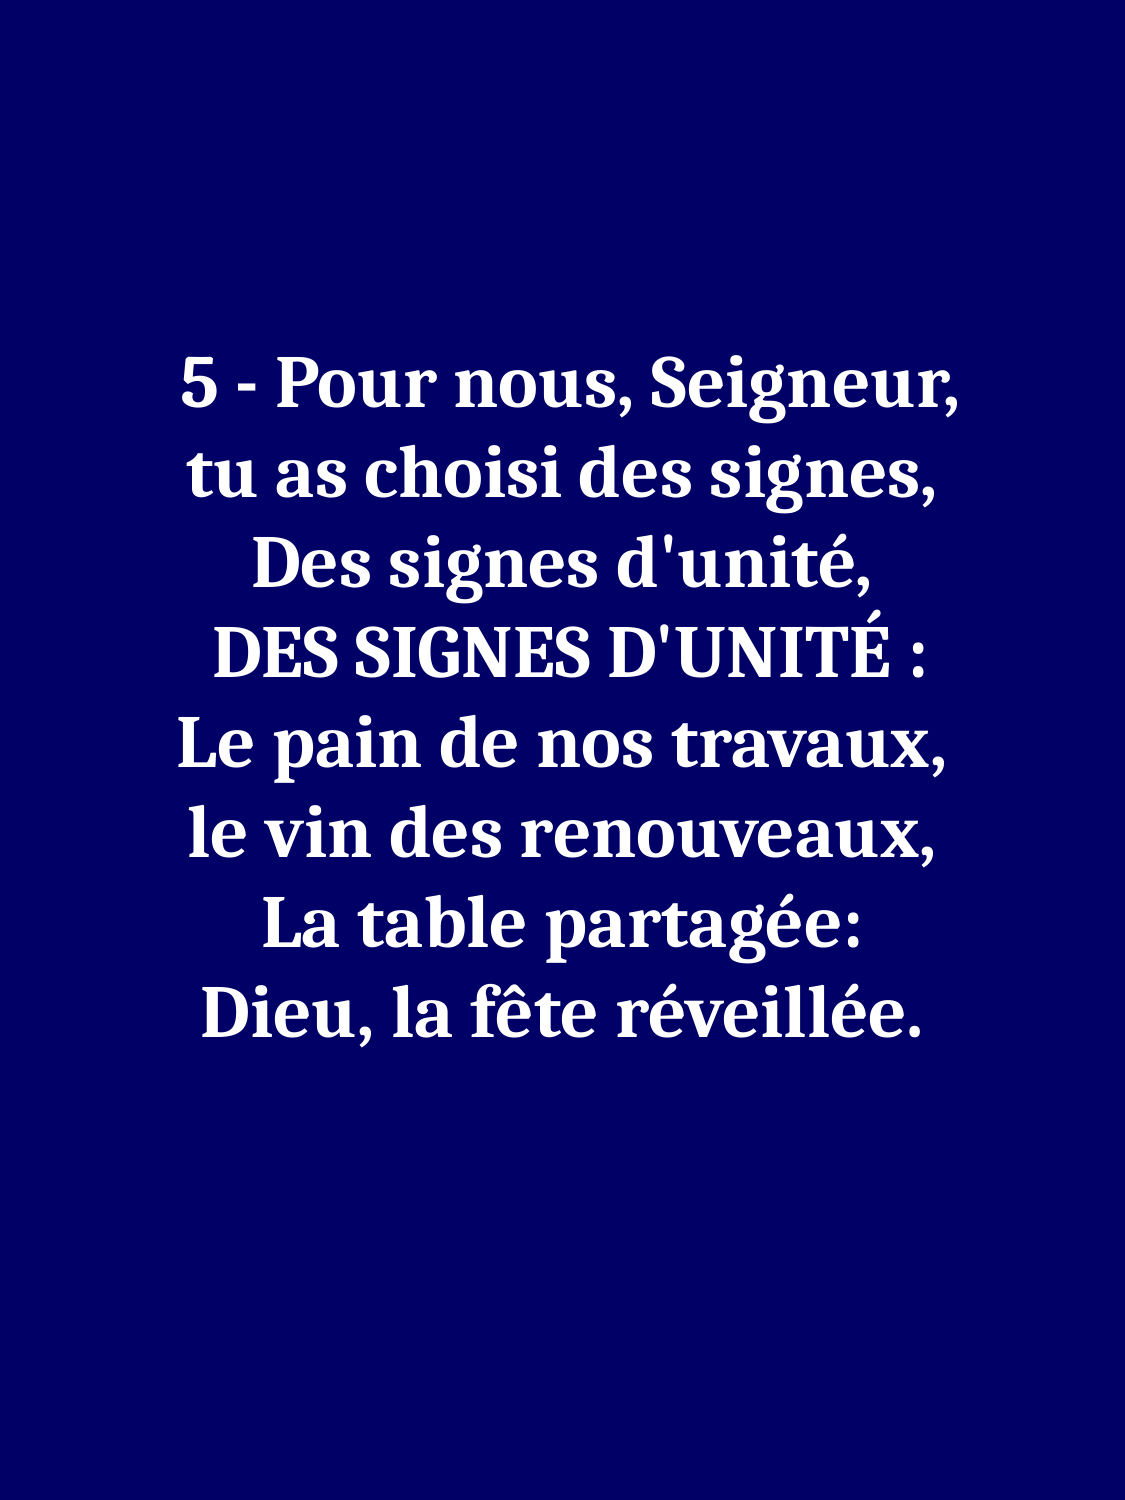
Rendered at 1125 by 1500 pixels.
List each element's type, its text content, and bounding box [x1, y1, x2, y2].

text_box 5 - Pour nous, Seigneur, tu as choisi des signes, Des signes d'unité, DES SIGNES D'UNITÉ : Le pain de nos travaux, le vin des renouveaux, La table partagée: Dieu, la fête réveillée. [0, 324, 1125, 1300]
